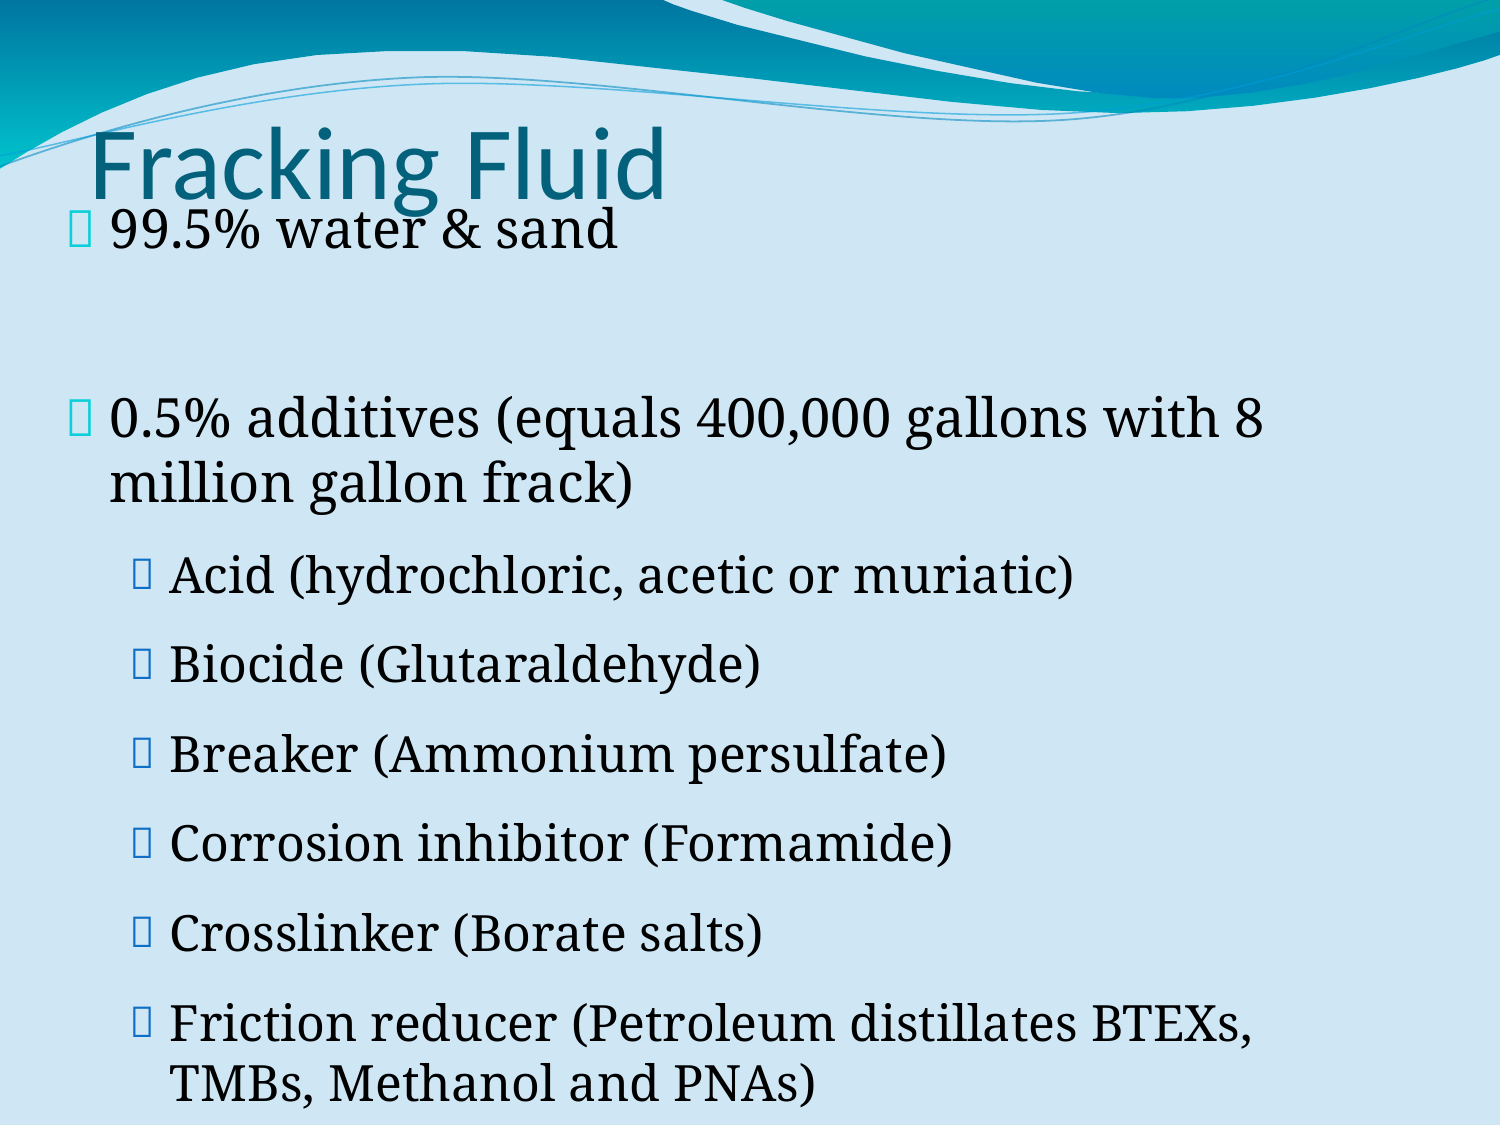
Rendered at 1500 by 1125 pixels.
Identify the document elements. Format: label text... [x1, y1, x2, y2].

list 99.5% water & sand 0.5% additives (equals 400,000 gallons with 8 million gallon frack) Acid (hydrochloric, acetic or muriatic) Biocide (Glutaraldehyde) Breaker (Ammonium persulfate) Corrosion inhibitor (Formamide) Crosslinker (Borate salts) Friction reducer (Petroleum distillates BTEXs, TMBs, Methanol and PNAs) Gel (Guar gum or hydroxyethyl cellulose) Iron control (Citric acid) Clay stabilizer (Potassium chloride) pH adjuster (salts, Sodium or potassium bicarbonate) Proppant (Sand) Scale inhibitor (Poly- & ethylene glycol mixtures & glycol ethers) Surfactant (Isopropanol) [50, 187, 1425, 1088]
title Fracking Fluid [75, 87, 1425, 187]
